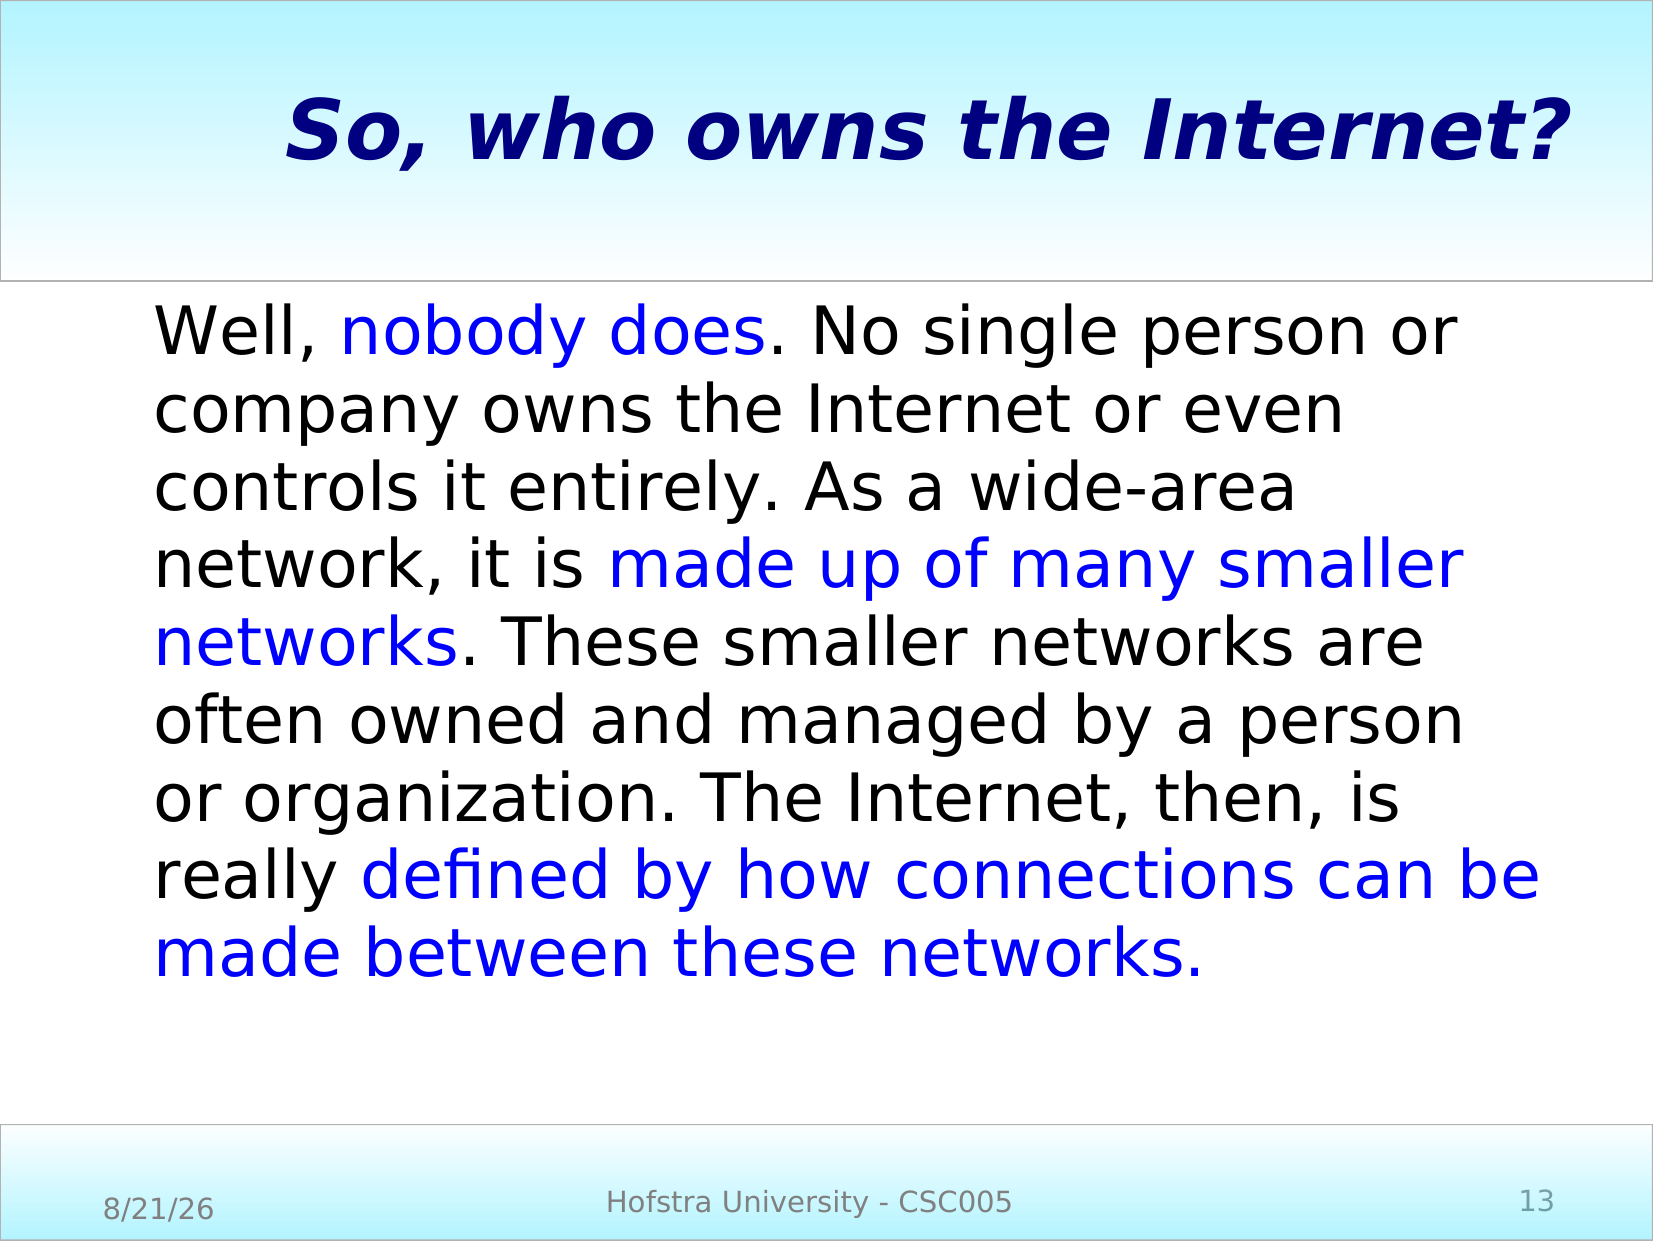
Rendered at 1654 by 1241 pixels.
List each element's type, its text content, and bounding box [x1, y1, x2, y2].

title So, who owns the Internet? [247, 12, 1612, 250]
list Well, nobody does. No single person or company owns the Internet or even controls it entirely. As a wide-area network, it is made up of many smaller networks. These smaller networks are often owned and managed by a person or organization. The Internet, then, is really defined by how connections can be made between these networks. [82, 284, 1571, 1120]
